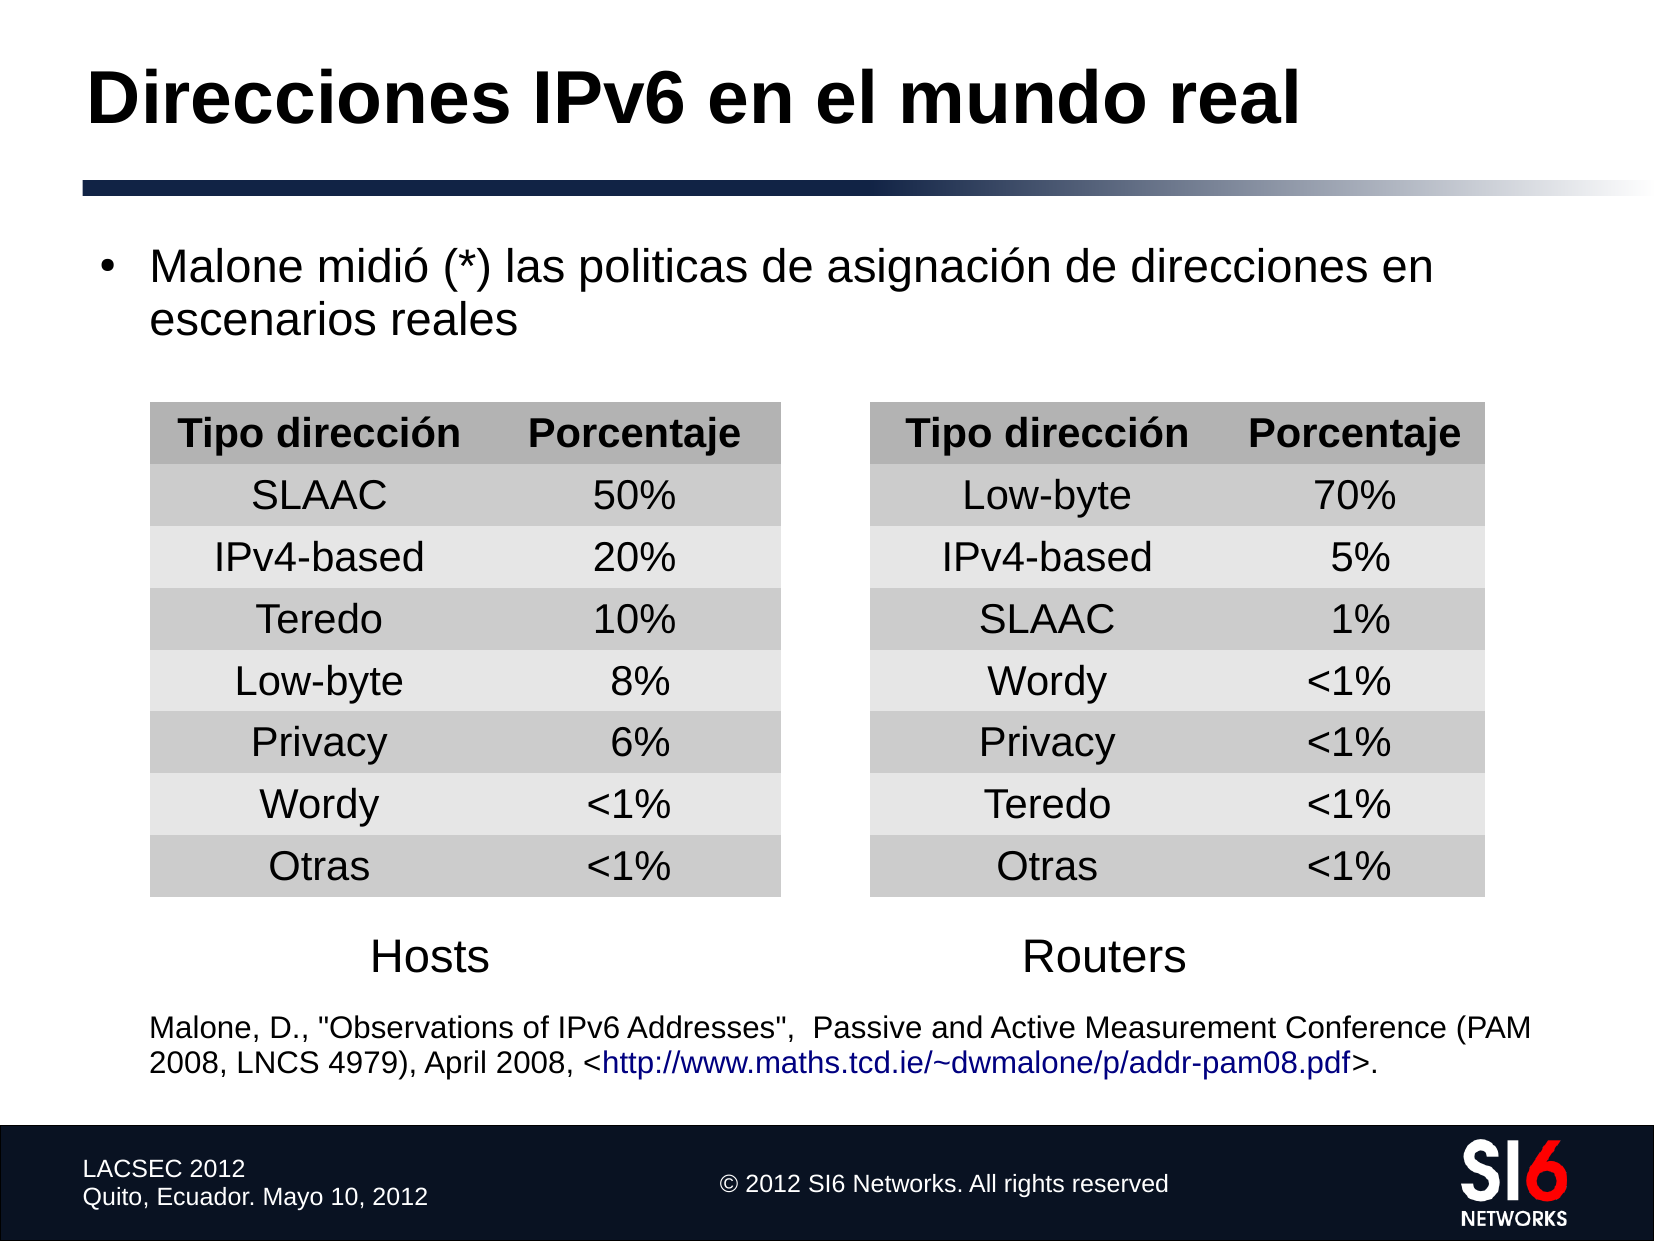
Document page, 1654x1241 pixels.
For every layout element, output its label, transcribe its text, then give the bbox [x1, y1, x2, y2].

table_cell Low-byte [150, 650, 489, 711]
table_cell 5% [1225, 526, 1485, 588]
table_cell SLAAC [870, 588, 1225, 650]
table_cell 6% [489, 711, 781, 773]
picture [1461, 1139, 1567, 1226]
table_cell 20% [489, 526, 781, 588]
table_cell Teredo [150, 588, 489, 650]
table_cell <1% [1225, 650, 1485, 711]
list Hosts Routers Malone, D., "Observations of IPv6 Addresses", Passive and Active Measurement Conference (PAM 2008, LNCS 4979), April 2008, <http://www.maths.tcd.ie/~dwmalone/p/addr-pam08.pdf>. [82, 930, 1571, 1081]
table_cell <1% [1225, 711, 1485, 773]
table_cell Low-byte [870, 464, 1225, 526]
table_cell Wordy [150, 773, 489, 835]
table_cell <1% [1225, 835, 1485, 897]
table_cell 70% [1225, 464, 1485, 526]
title Direcciones IPv6 en el mundo real [86, 30, 1576, 166]
table_cell IPv4-based [150, 526, 489, 588]
table_cell Privacy [150, 711, 489, 773]
table_cell <1% [1225, 773, 1485, 835]
table_cell Teredo [870, 773, 1225, 835]
table_cell Otras [870, 835, 1225, 897]
table_cell <1% [489, 773, 781, 835]
table_header Porcentaje [1225, 402, 1485, 464]
table_cell Otras [150, 835, 489, 897]
table_cell Wordy [870, 650, 1225, 711]
table_cell <1% [489, 835, 781, 897]
table_header Tipo dirección [870, 402, 1225, 464]
table_cell 8% [489, 650, 781, 711]
table_cell IPv4-based [870, 526, 1225, 588]
table_cell 50% [489, 464, 781, 526]
table_header Porcentaje [489, 402, 781, 464]
table_cell 10% [489, 588, 781, 650]
table_cell Privacy [870, 711, 1225, 773]
table_cell 1% [1225, 588, 1485, 650]
table_cell SLAAC [150, 464, 489, 526]
table_header Tipo dirección [150, 402, 489, 464]
list Malone midió (*) las politicas de asignación de direcciones en escenarios reales [82, 240, 1571, 346]
